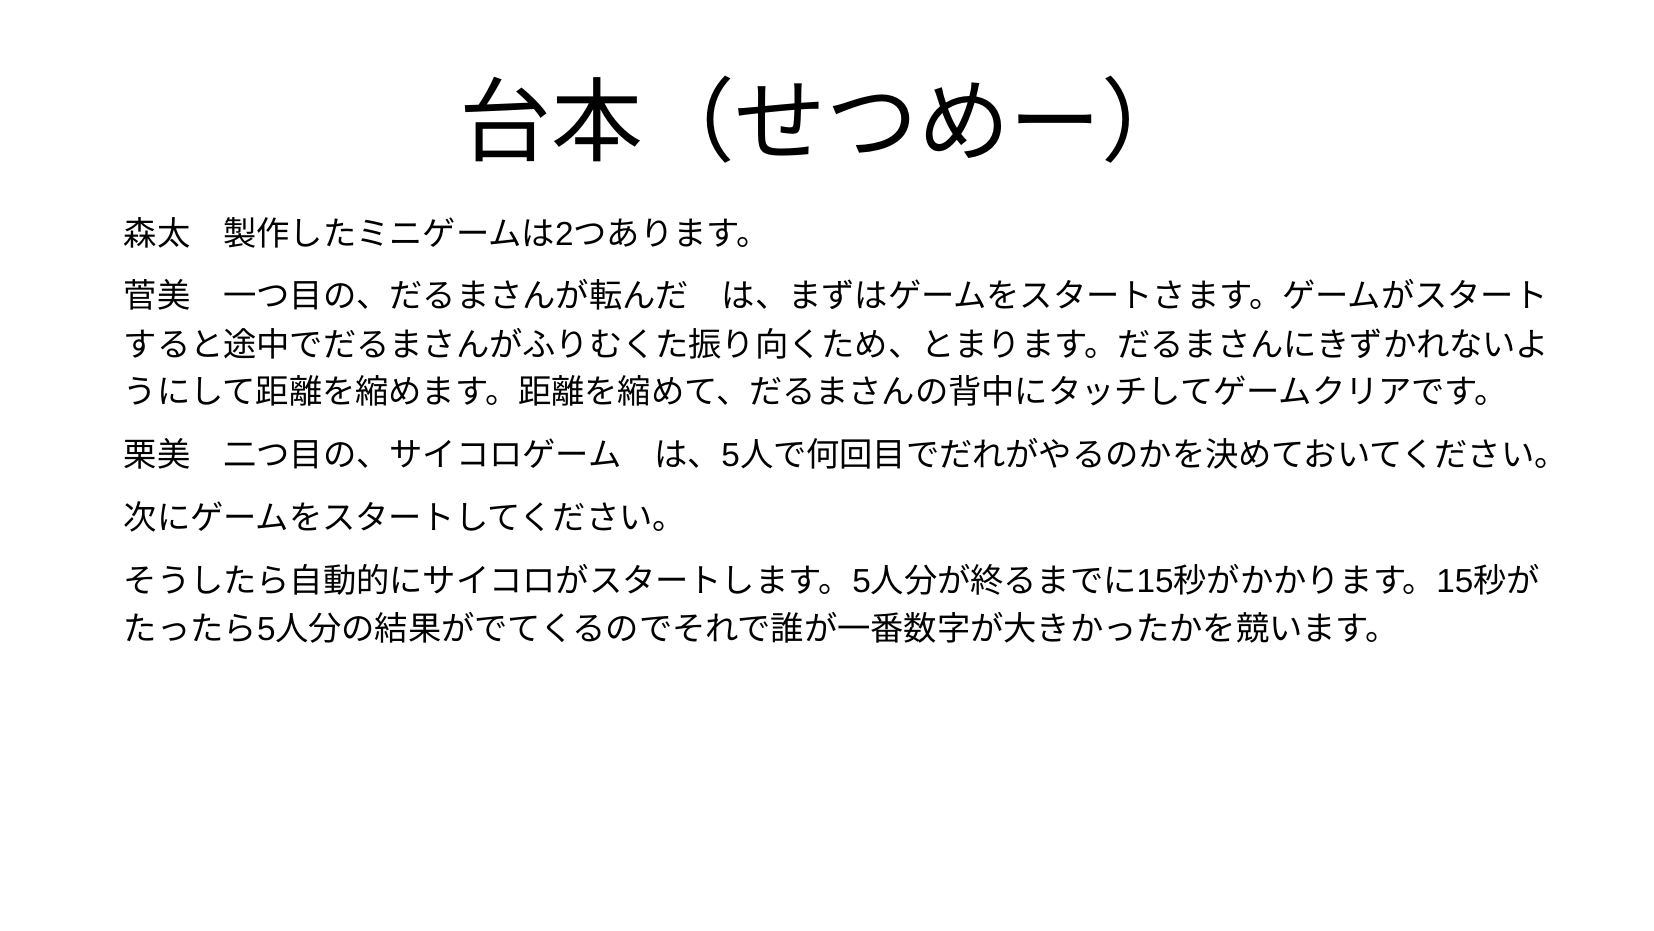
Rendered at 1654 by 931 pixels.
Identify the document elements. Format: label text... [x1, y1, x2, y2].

list 森太 製作したミニゲームは2つあります。 菅美 一つ目の、だるまさんが転んだ は、まずはゲームをスタートさます。ゲームがスタートすると途中でだるまさんがふりむくた振り向くため、とまります。だるまさんにきずかれないようにして距離を縮めます。距離を縮めて、だるまさんの背中にタッチしてゲームクリアです。 栗美 二つ目の、サイコロゲーム は、5人で何回目でだれがやるのかを決めておいてください。 次にゲームをスタートしてください。 そうしたら自動的にサイコロがスタートします。5人分が終るまでに15秒がかかります。15秒がたったら5人分の結果がでてくるのでそれで誰が一番数字が大きかったかを競います。 [88, 206, 1577, 747]
title 台本（せつめー） [82, 37, 1571, 193]
